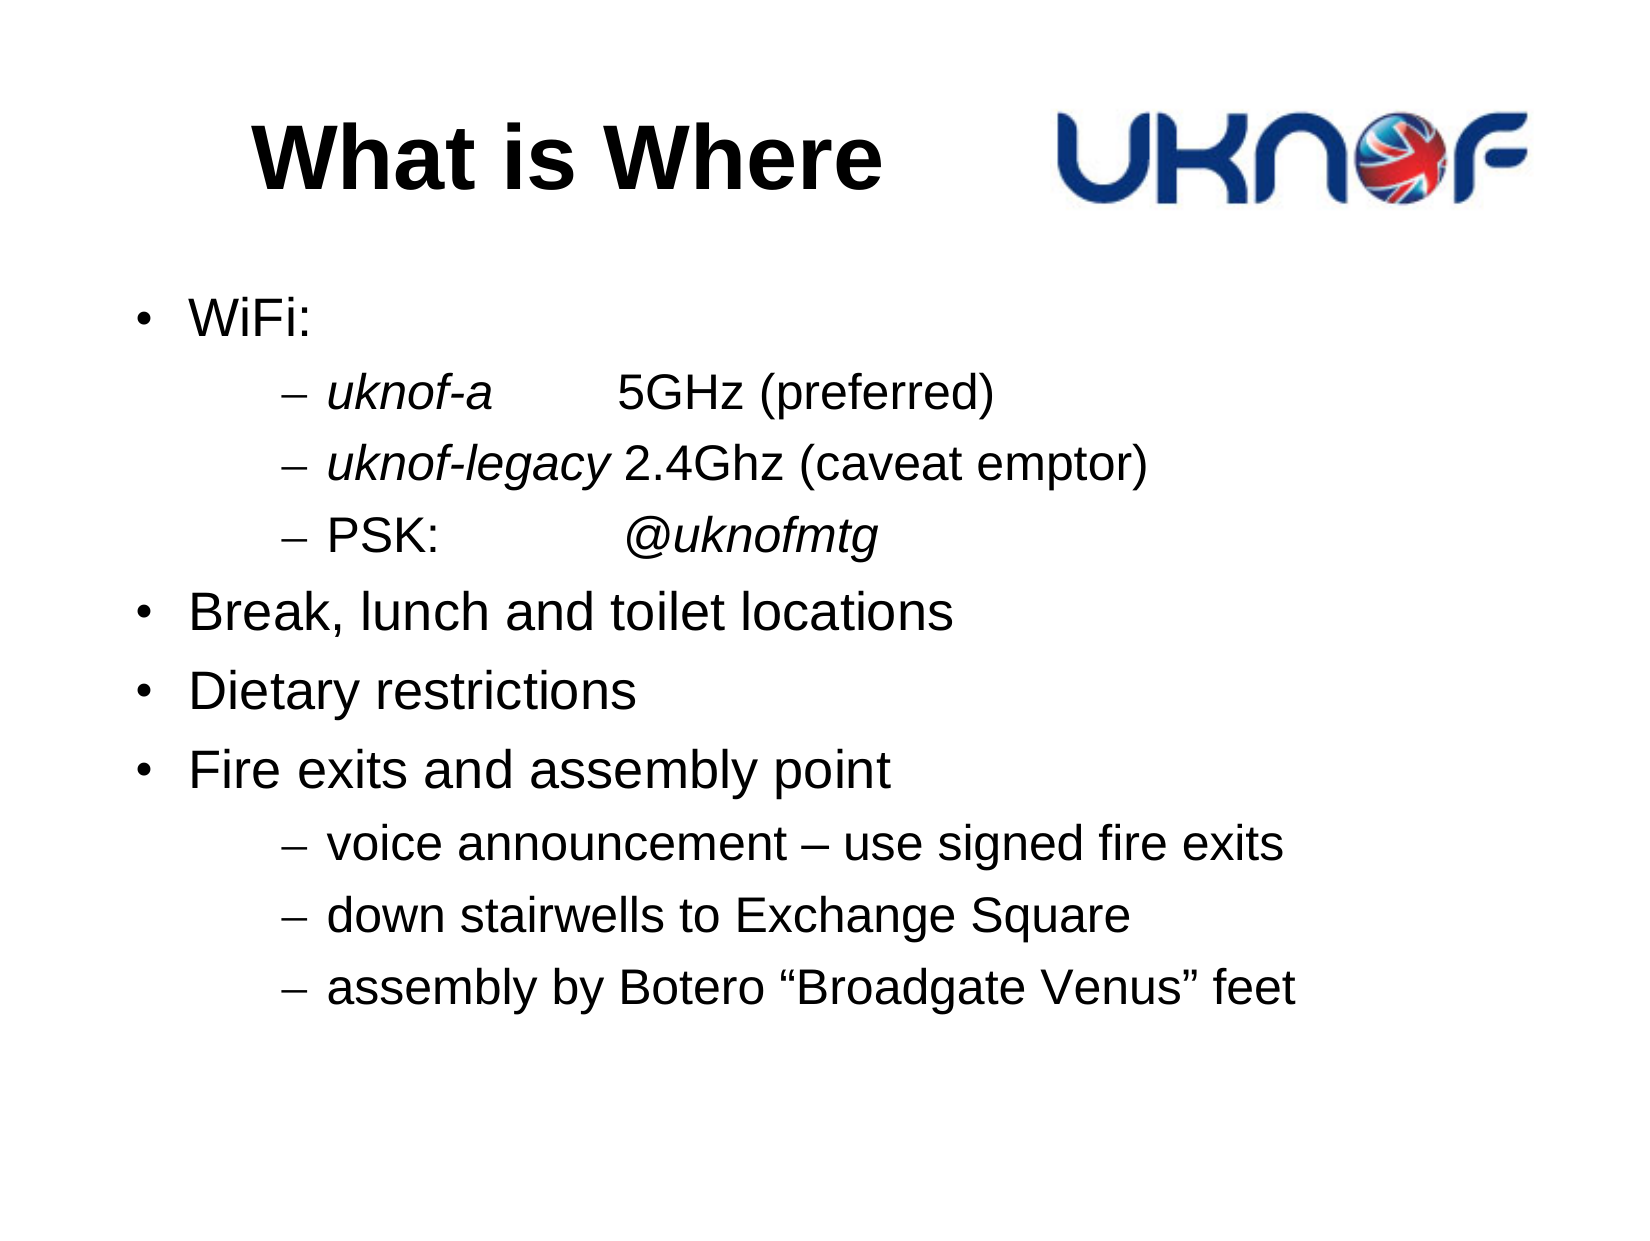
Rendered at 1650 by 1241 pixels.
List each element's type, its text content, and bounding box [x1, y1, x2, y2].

title What is Where [123, 37, 1013, 279]
picture [1050, 93, 1536, 225]
list WiFi: uknof-a 5GHz (preferred) uknof-legacy 2.4Ghz (caveat emptor) PSK: @uknofmtg Break, lunch and toilet locations Dietary restrictions Fire exits and assembly point voice announcement – use signed fire exits down stairwells to Exchange Square assembly by Botero “Broadgate Venus” feet [75, 287, 1576, 1094]
